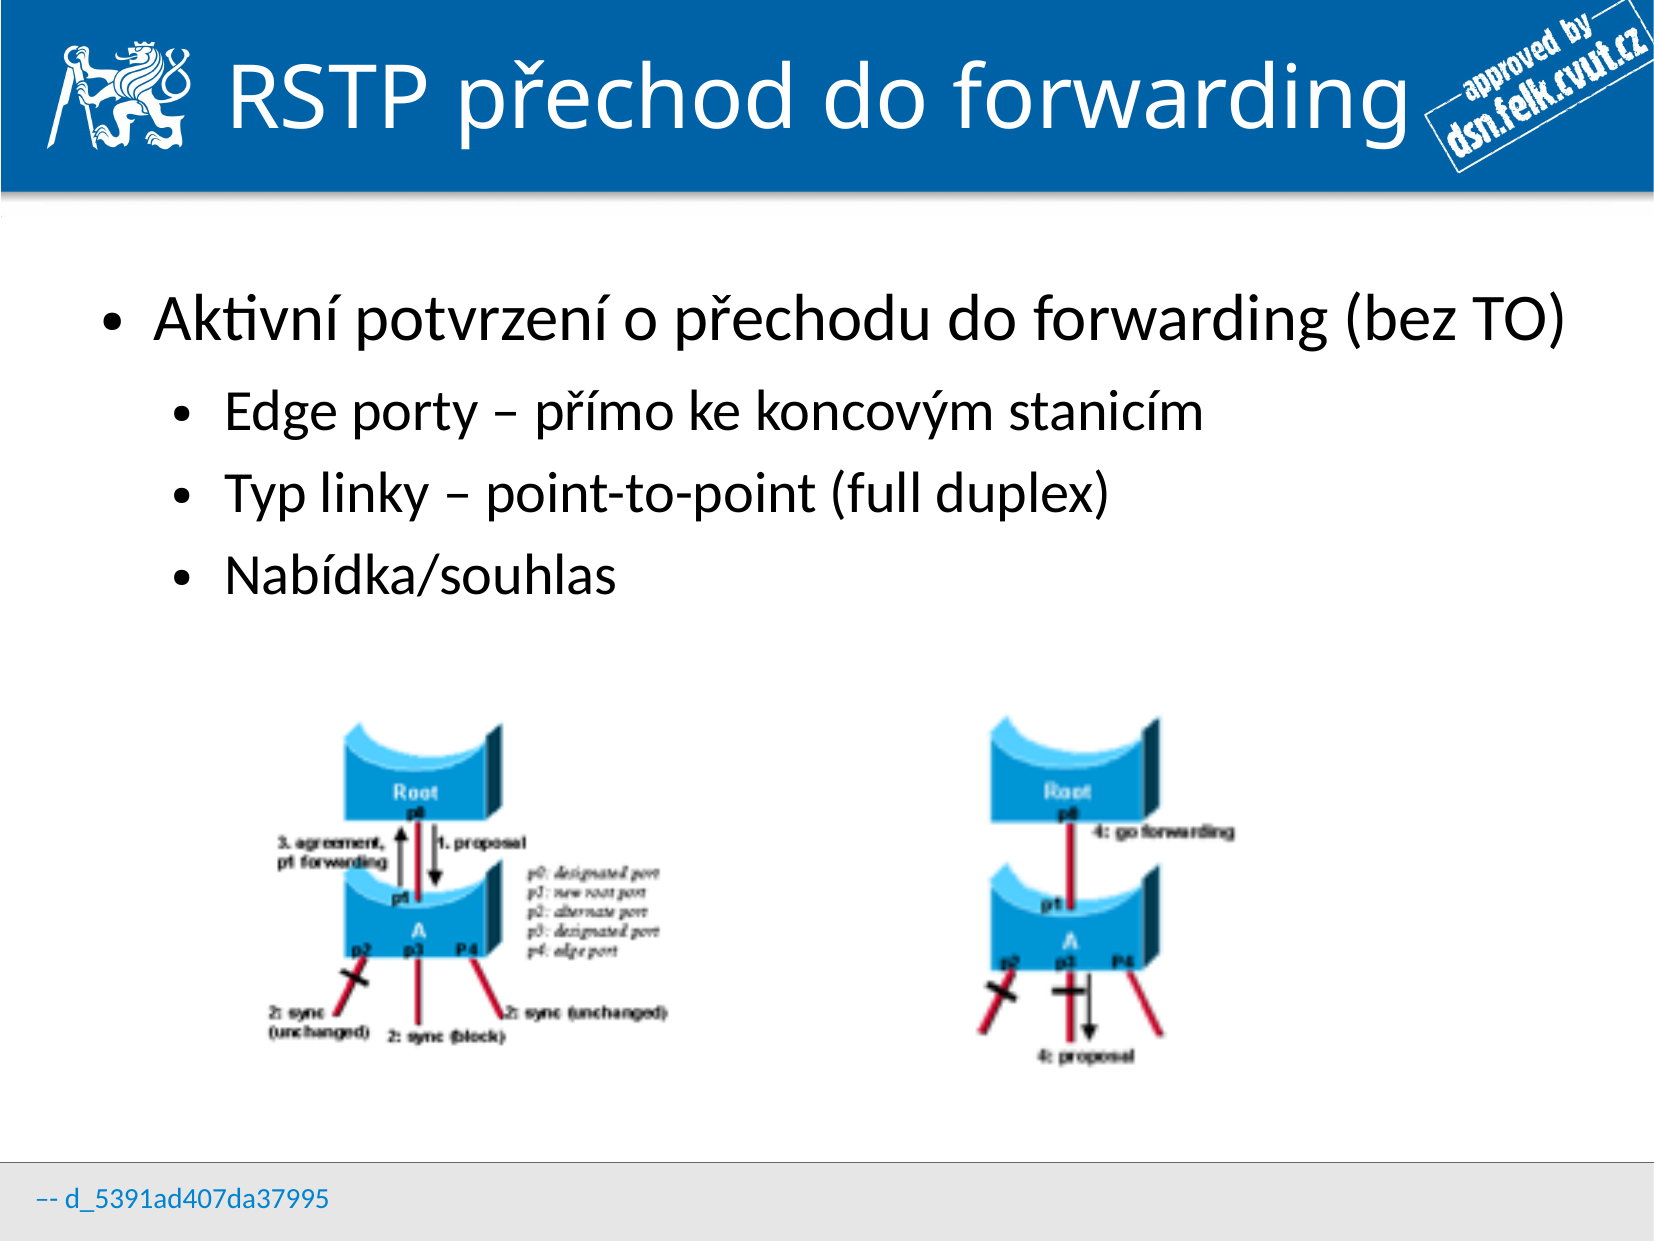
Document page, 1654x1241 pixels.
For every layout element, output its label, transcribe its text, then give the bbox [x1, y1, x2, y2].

title RSTP přechod do forwarding [225, 0, 1426, 188]
list Aktivní potvrzení o přechodu do forwarding (bez TO) Edge porty – přímo ke koncovým stanicím Typ linky – point-to-point (full duplex) Nabídka/souhlas [82, 290, 1607, 1010]
picture [1, 0, 1654, 217]
picture [222, 719, 686, 1063]
picture [885, 696, 1257, 1072]
